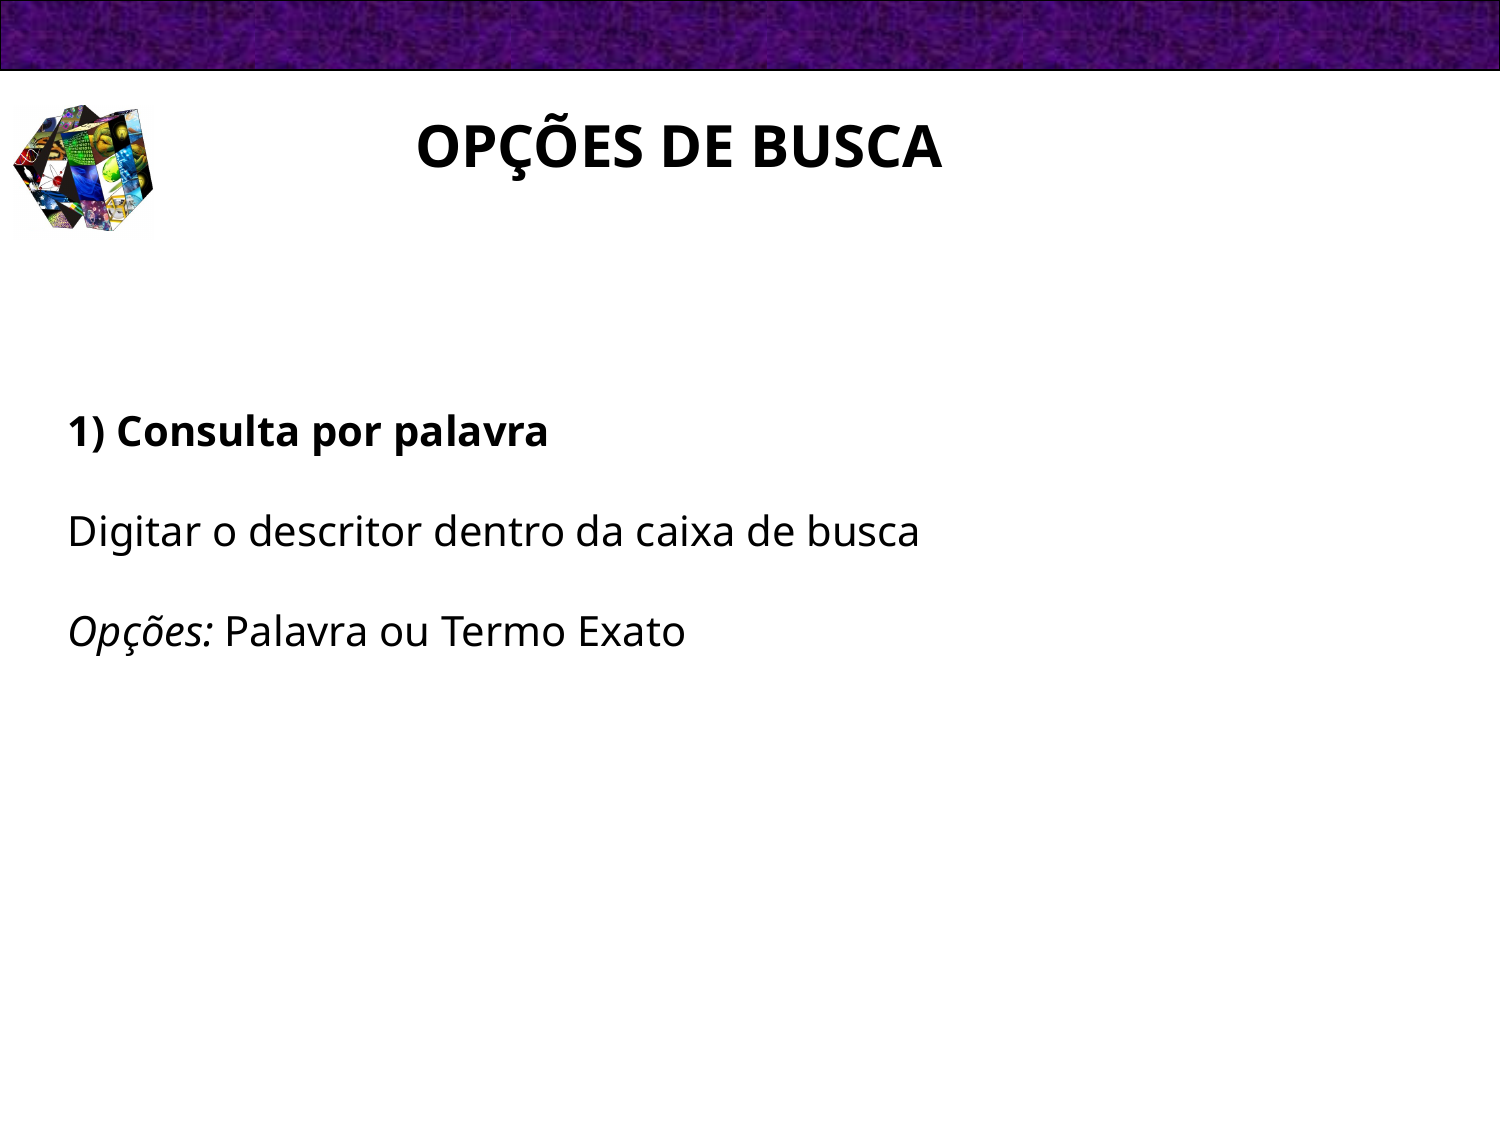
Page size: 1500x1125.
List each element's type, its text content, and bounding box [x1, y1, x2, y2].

text_box 1) Consulta por palavra Digitar o descritor dentro da caixa de busca Opções: Palavra ou Termo Exato [53, 397, 1306, 663]
text_box OPÇÕES DE BUSCA [123, 101, 1235, 187]
picture [1, 1, 1499, 69]
